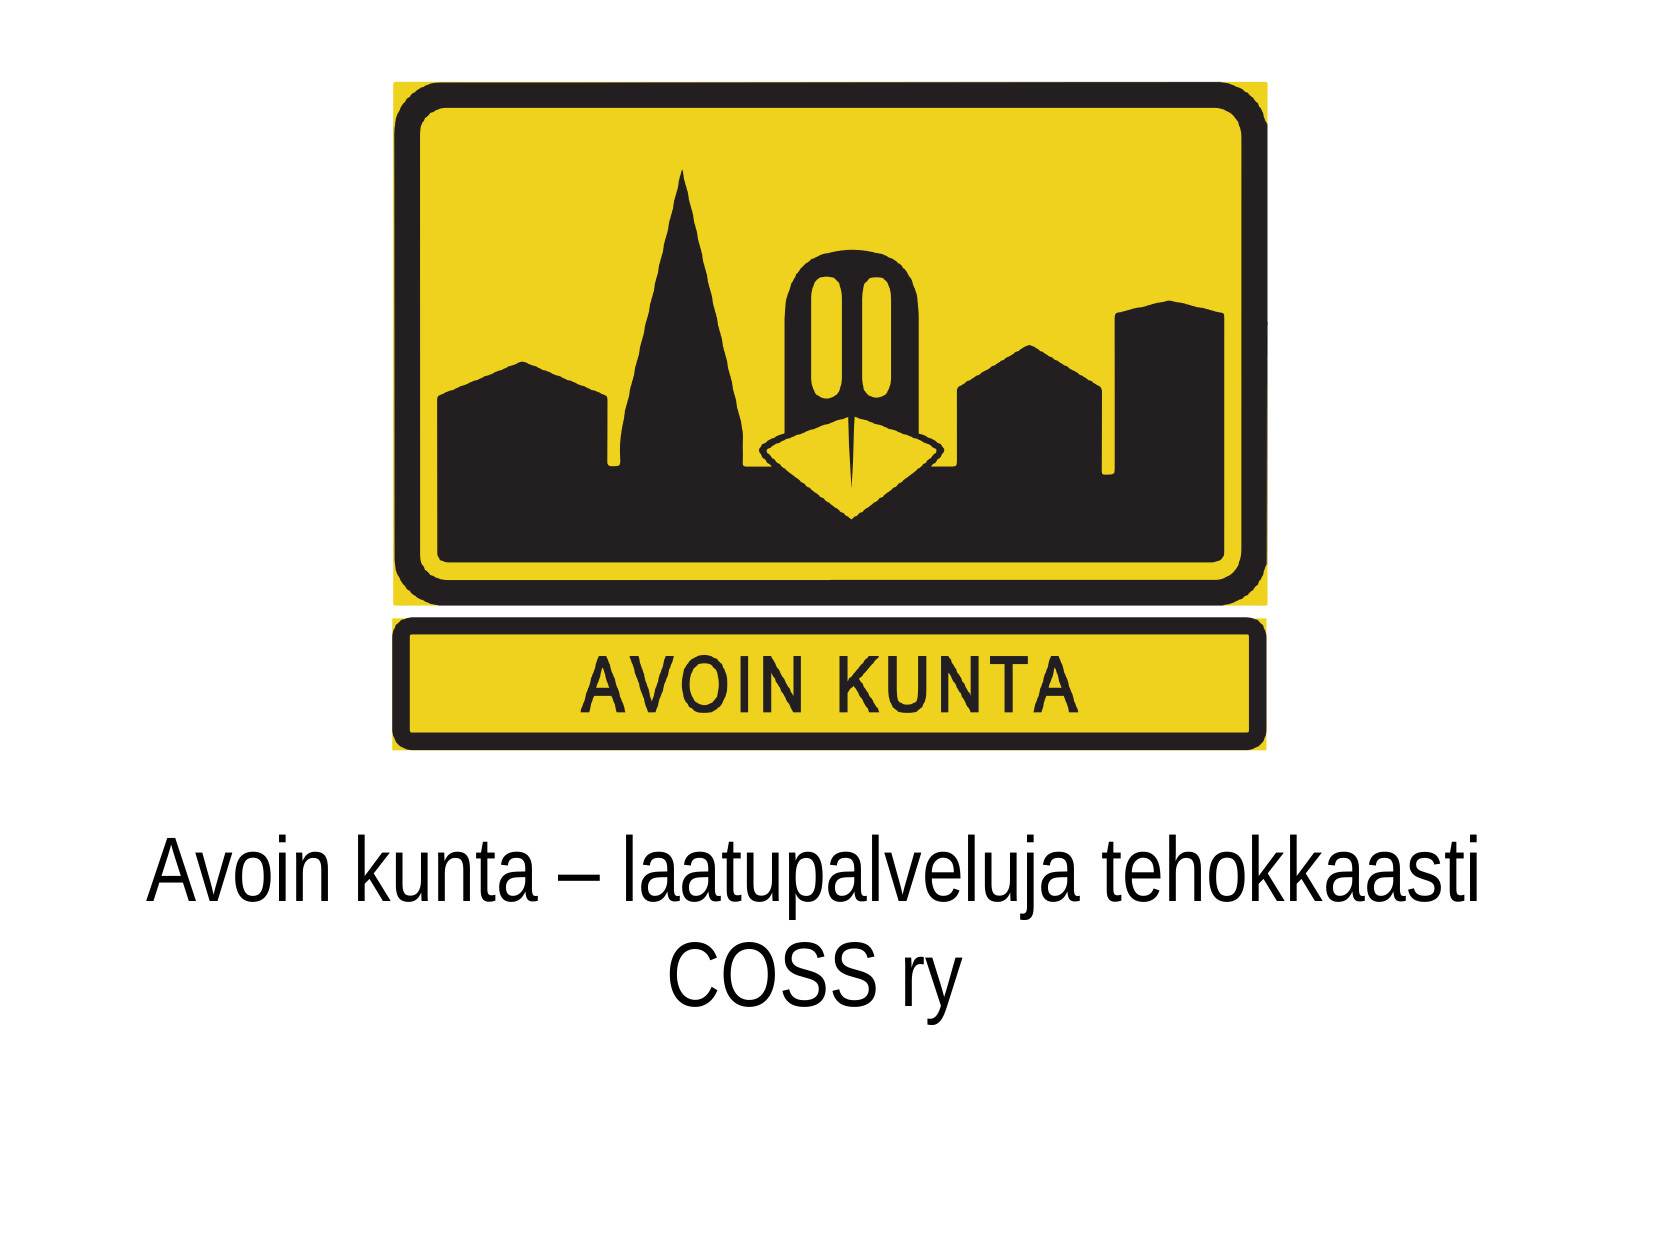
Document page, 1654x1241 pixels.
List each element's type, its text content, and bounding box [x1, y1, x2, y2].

title Avoin kunta – laatupalveluja tehokkaasti COSS ry [70, 814, 1559, 1026]
subtitle [82, 290, 1571, 1010]
picture [386, 78, 1273, 756]
